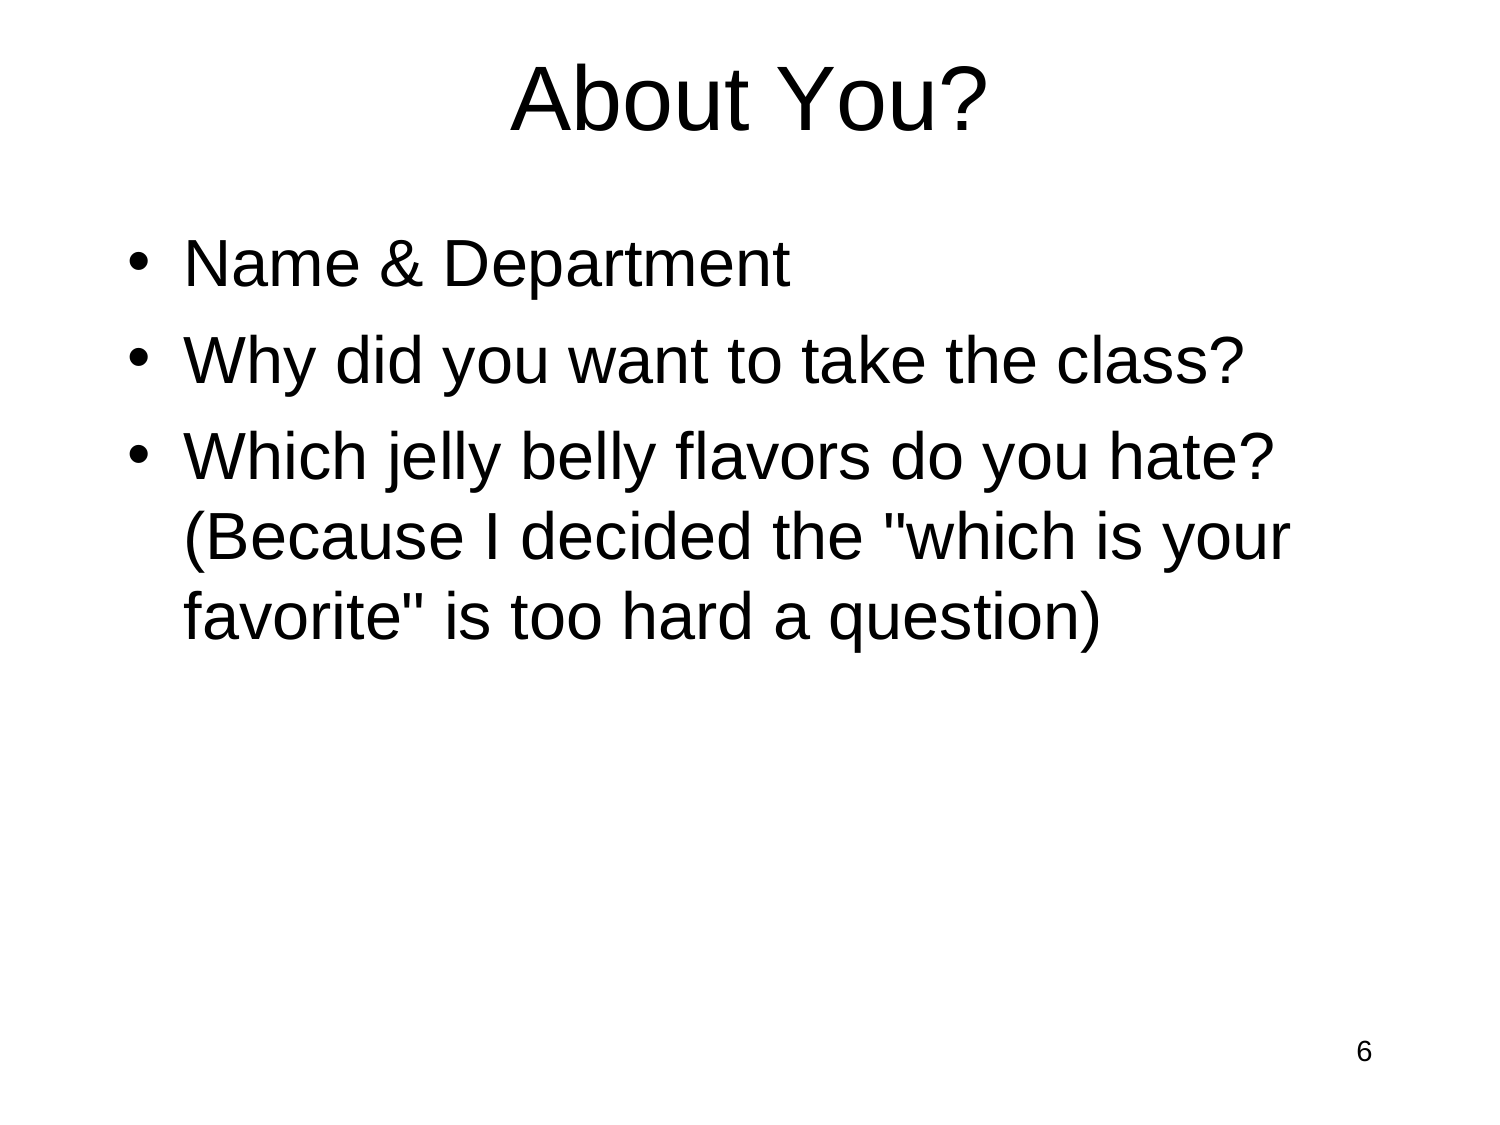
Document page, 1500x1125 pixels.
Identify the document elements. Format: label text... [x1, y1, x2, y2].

title About You? [0, 0, 1500, 188]
list Name & Department Why did you want to take the class? Which jelly belly flavors do you hate? (Because I decided the "which is your favorite" is too hard a question) [112, 212, 1388, 1000]
text_box <number> [1074, 1025, 1388, 1101]
